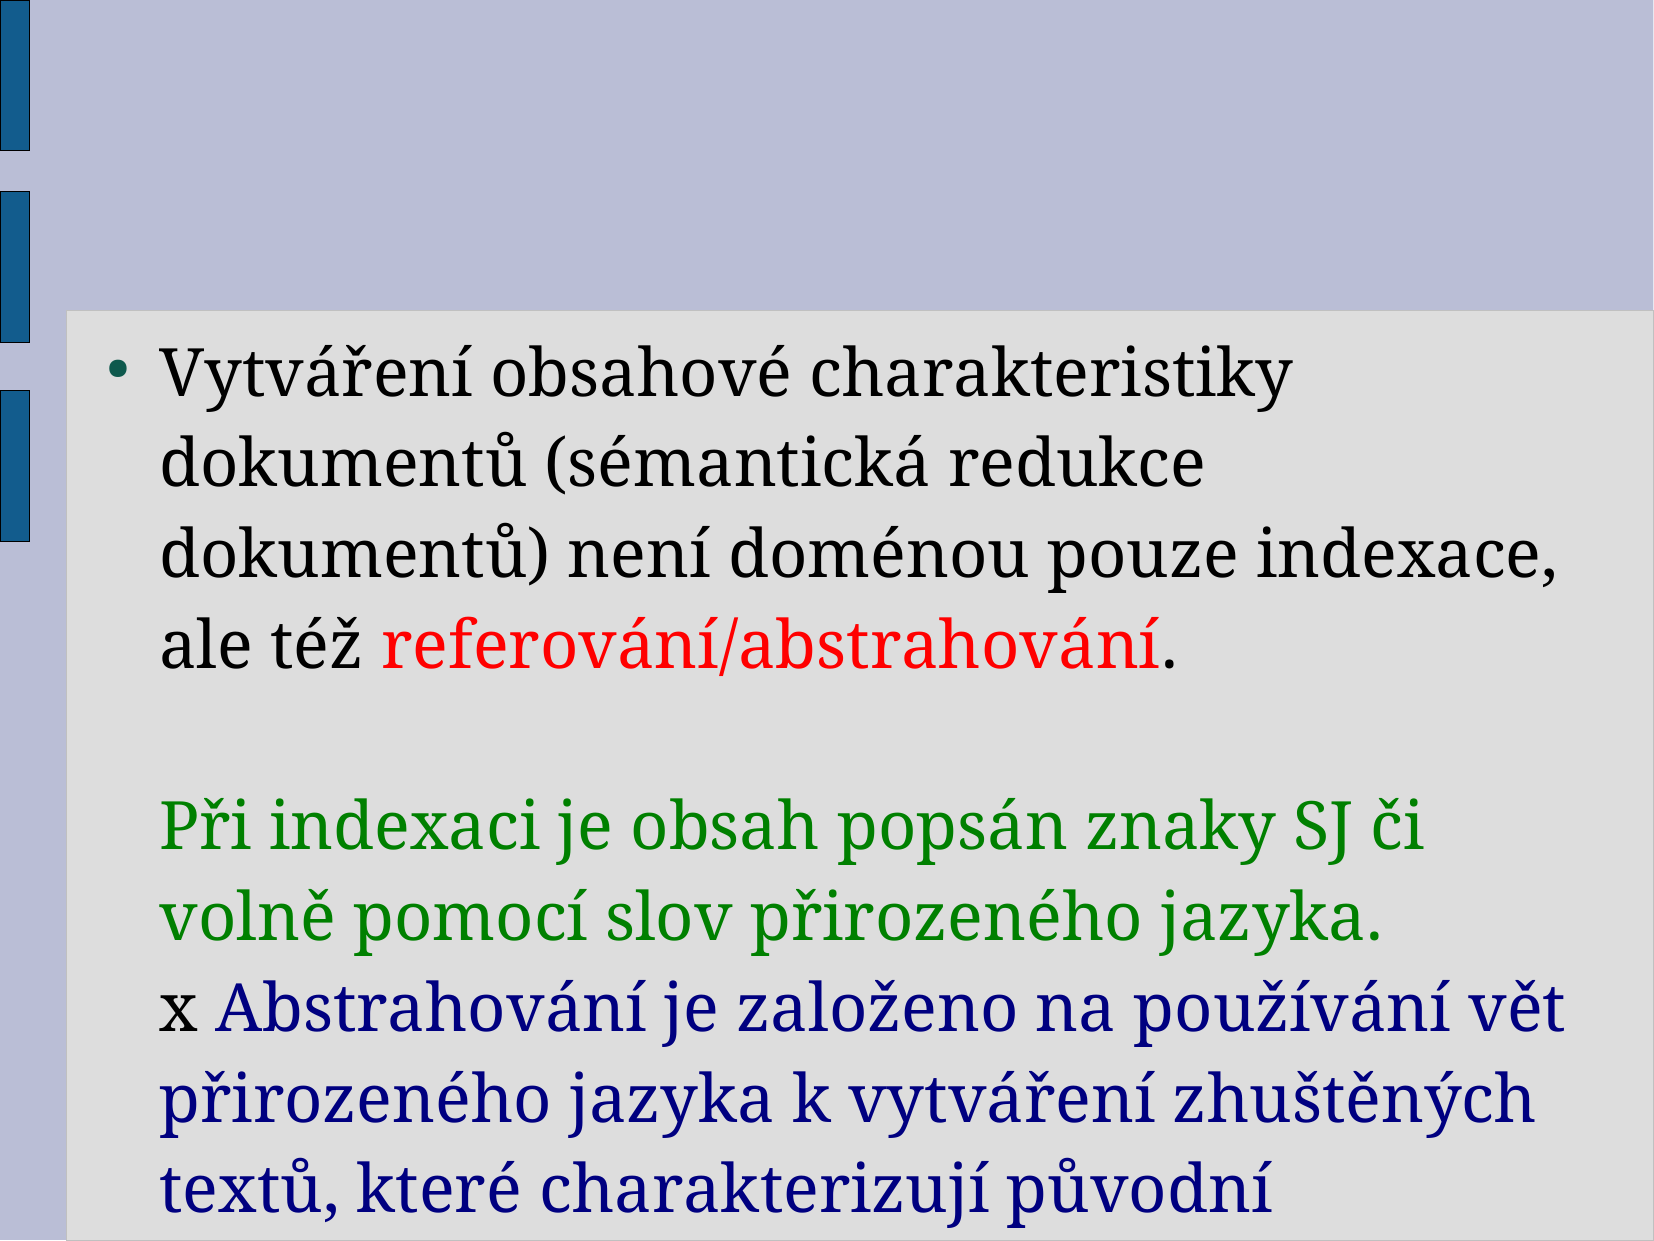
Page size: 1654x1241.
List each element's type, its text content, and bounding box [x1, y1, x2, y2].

list Vytváření obsahové charakteristiky dokumentů (sémantická redukce dokumentů) není doménou pouze indexace, ale též referování/abstrahování. Při indexaci je obsah popsán znaky SJ či volně pomocí slov přirozeného jazyka. x Abstrahování je založeno na používání vět přirozeného jazyka k vytváření zhuštěných textů, které charakterizují původní dokument. (Pinkas, 2002, s. 79) K referování více Pinkas, 2002, s. 79-81 [88, 324, 1595, 1241]
